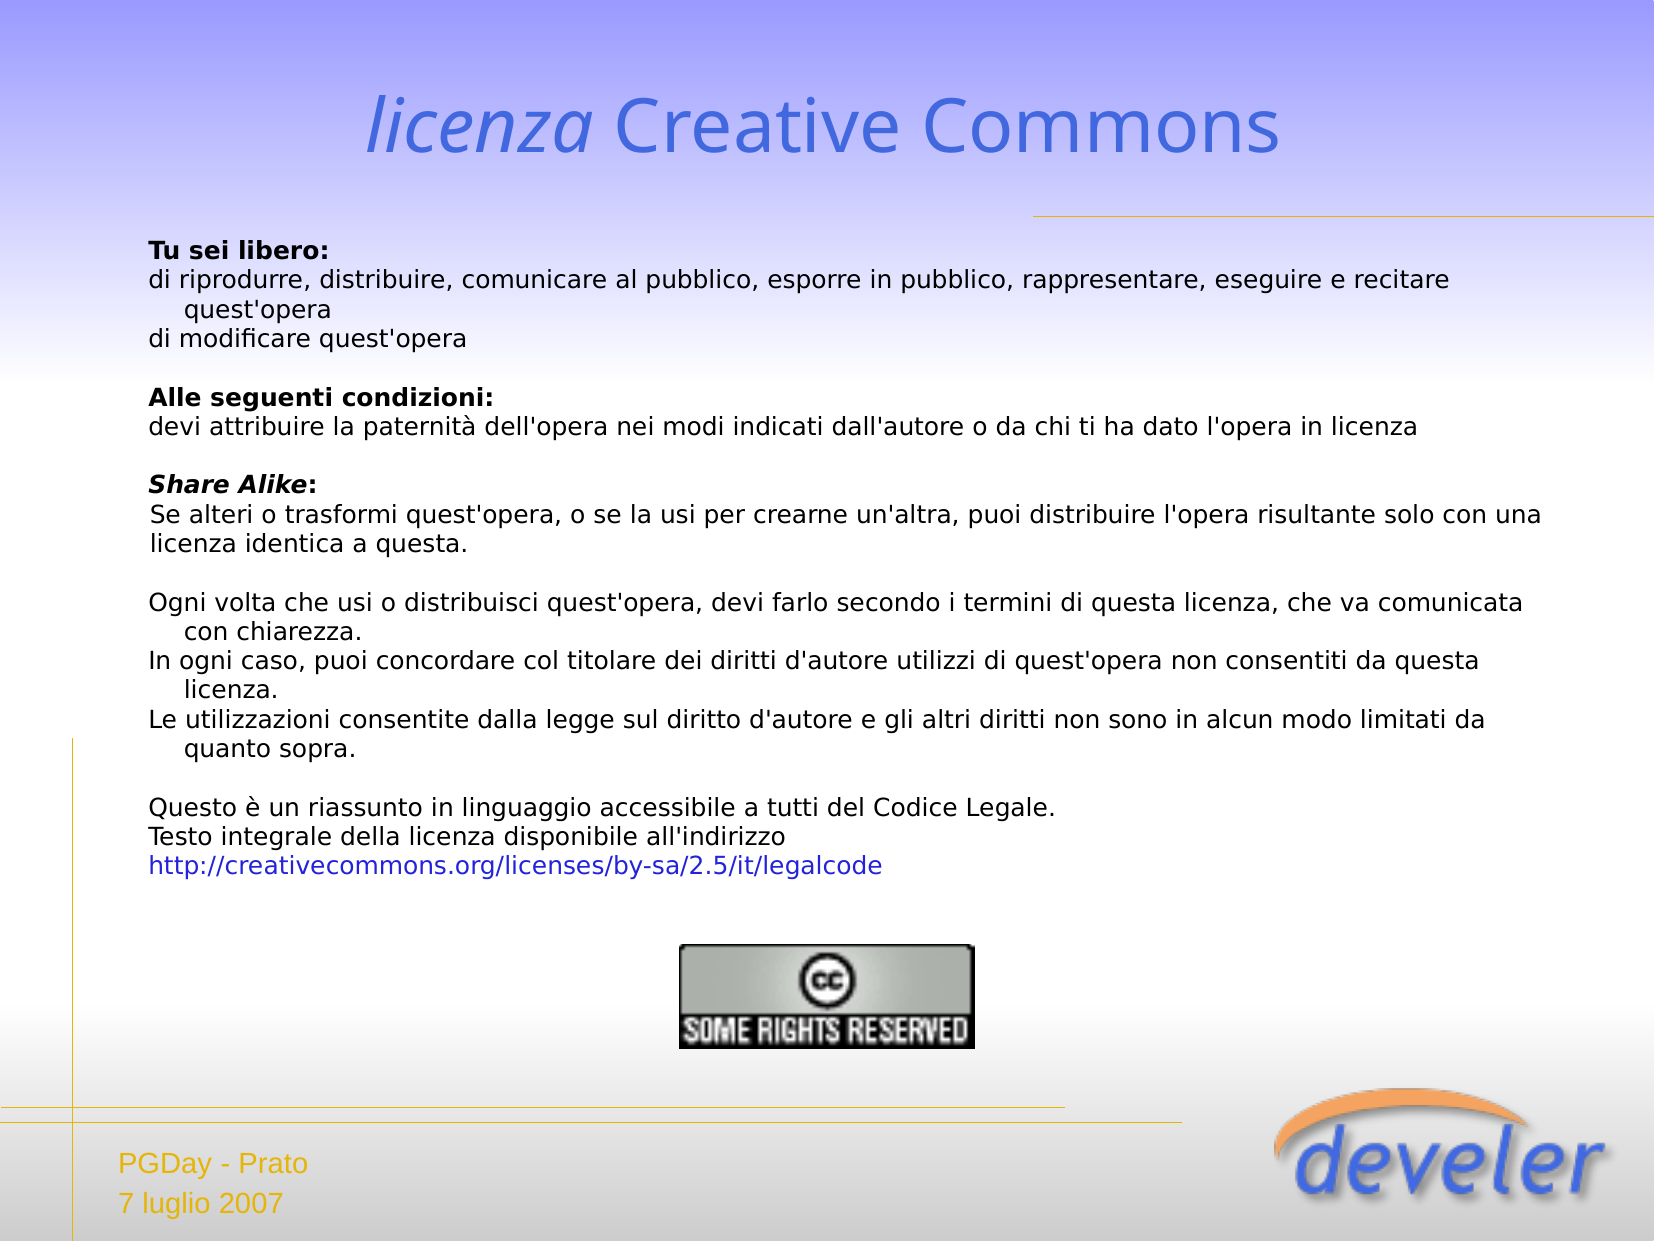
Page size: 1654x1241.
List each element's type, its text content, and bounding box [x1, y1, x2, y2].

picture [679, 944, 975, 1049]
text_box Tu sei libero: di riprodurre, distribuire, comunicare al pubblico, esporre in pubblico, rappresentare, eseguire e recitare quest'opera di modificare quest'opera Alle seguenti condizioni: devi attribuire la paternità dell'opera nei modi indicati dall'autore o da chi ti ha dato l'opera in licenza Share Alike: Se alteri o trasformi quest'opera, o se la usi per crearne un'altra, puoi distribuire l'opera risultante solo con una licenza identica a questa. Ogni volta che usi o distribuisci quest'opera, devi farlo secondo i termini di questa licenza, che va comunicata con chiarezza. In ogni caso, puoi concordare col titolare dei diritti d'autore utilizzi di quest'opera non consentiti da questa licenza. Le utilizzazioni consentite dalla legge sul diritto d'autore e gli altri diritti non sono in alcun modo limitati da quanto sopra. Questo è un riassunto in linguaggio accessibile a tutti del Codice Legale. Testo integrale della licenza disponibile all'indirizzo http://creativecommons.org/licenses/by-sa/2.5/it/legalcode [112, 236, 1565, 969]
picture [1269, 1083, 1622, 1211]
title licenza Creative Commons [82, 29, 1565, 217]
